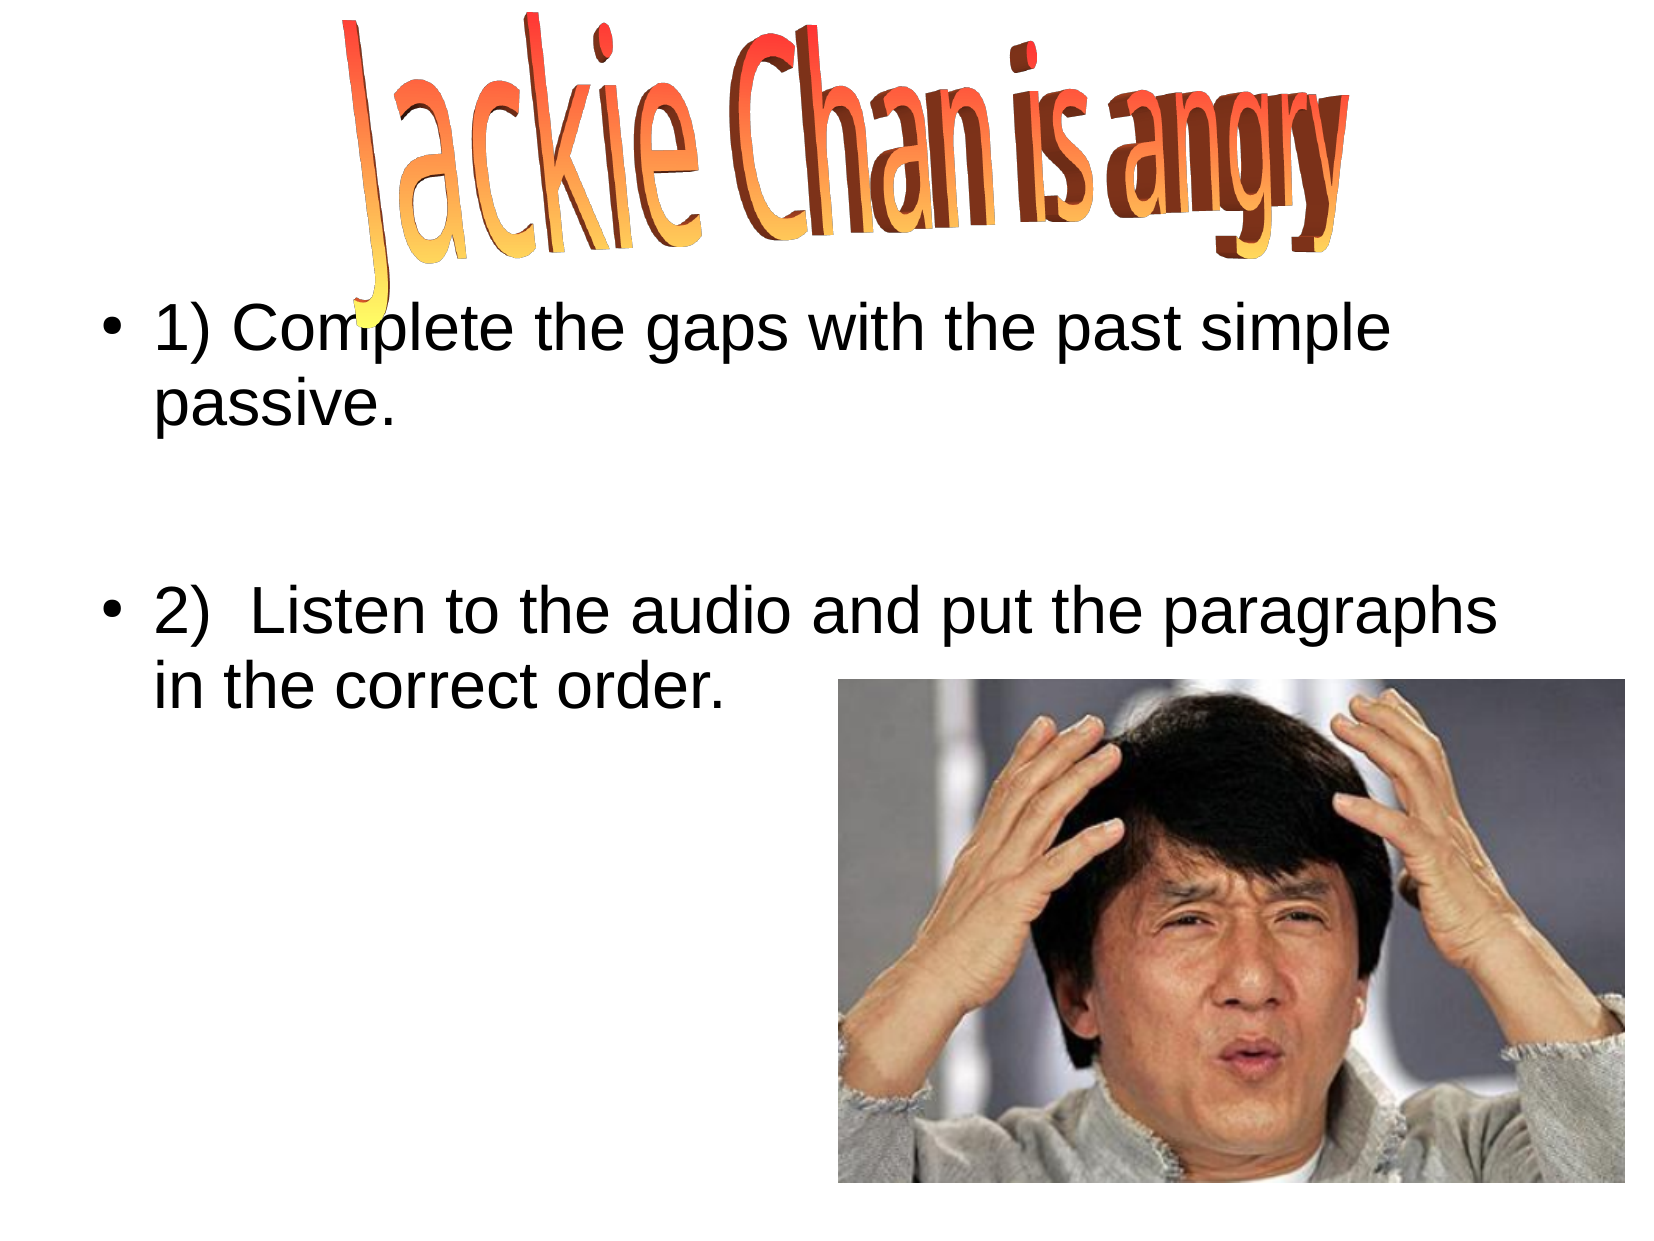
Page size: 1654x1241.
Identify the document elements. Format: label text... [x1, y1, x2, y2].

picture [838, 679, 1625, 1183]
list 1) Complete the gaps with the past simple passive. 2) Listen to the audio and put the paragraphs in the correct order. [82, 290, 1571, 1109]
